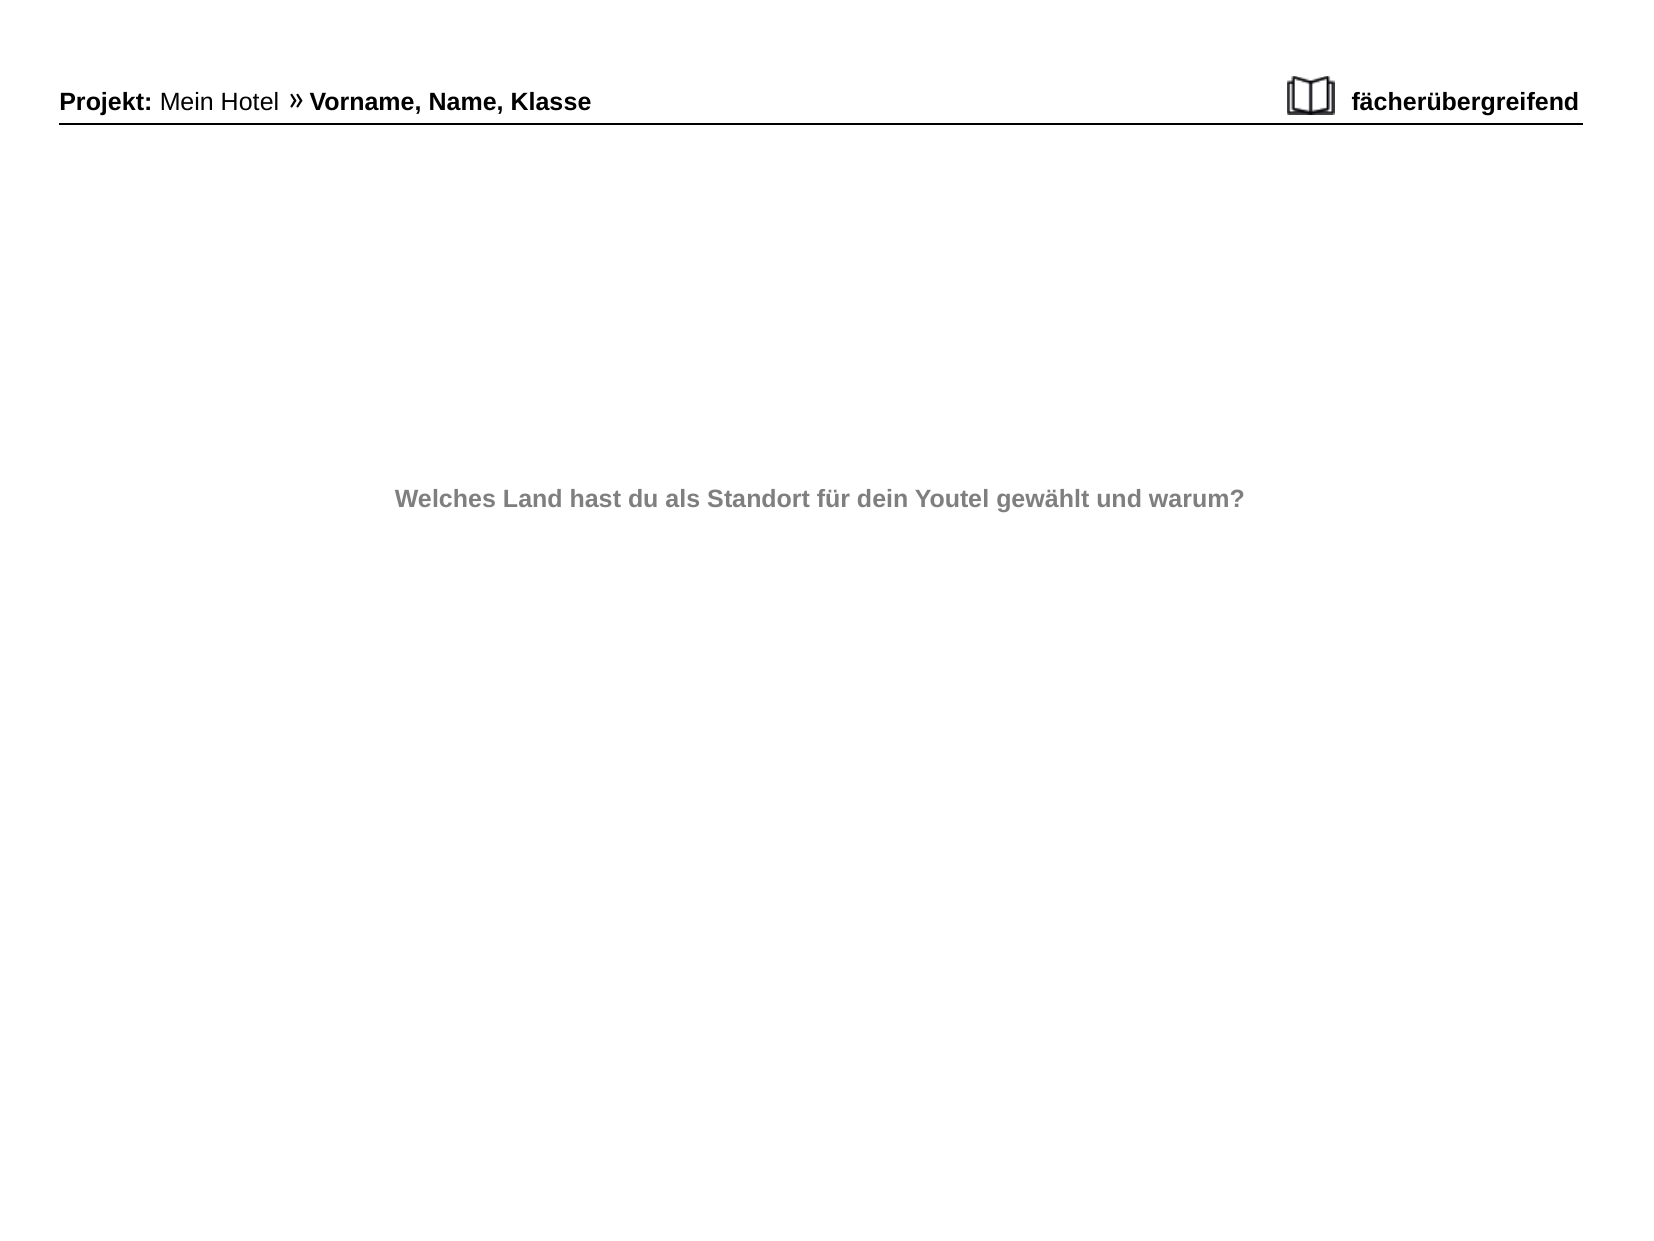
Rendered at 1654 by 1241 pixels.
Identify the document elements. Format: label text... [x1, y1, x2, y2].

picture [1287, 76, 1335, 115]
text_box Welches Land hast du als Standort für dein Youtel gewählt und warum? [58, 466, 1583, 526]
text_box Projekt: Mein Hotel » Vorname, Name, Klasse fächerübergreifend [59, 64, 1583, 123]
